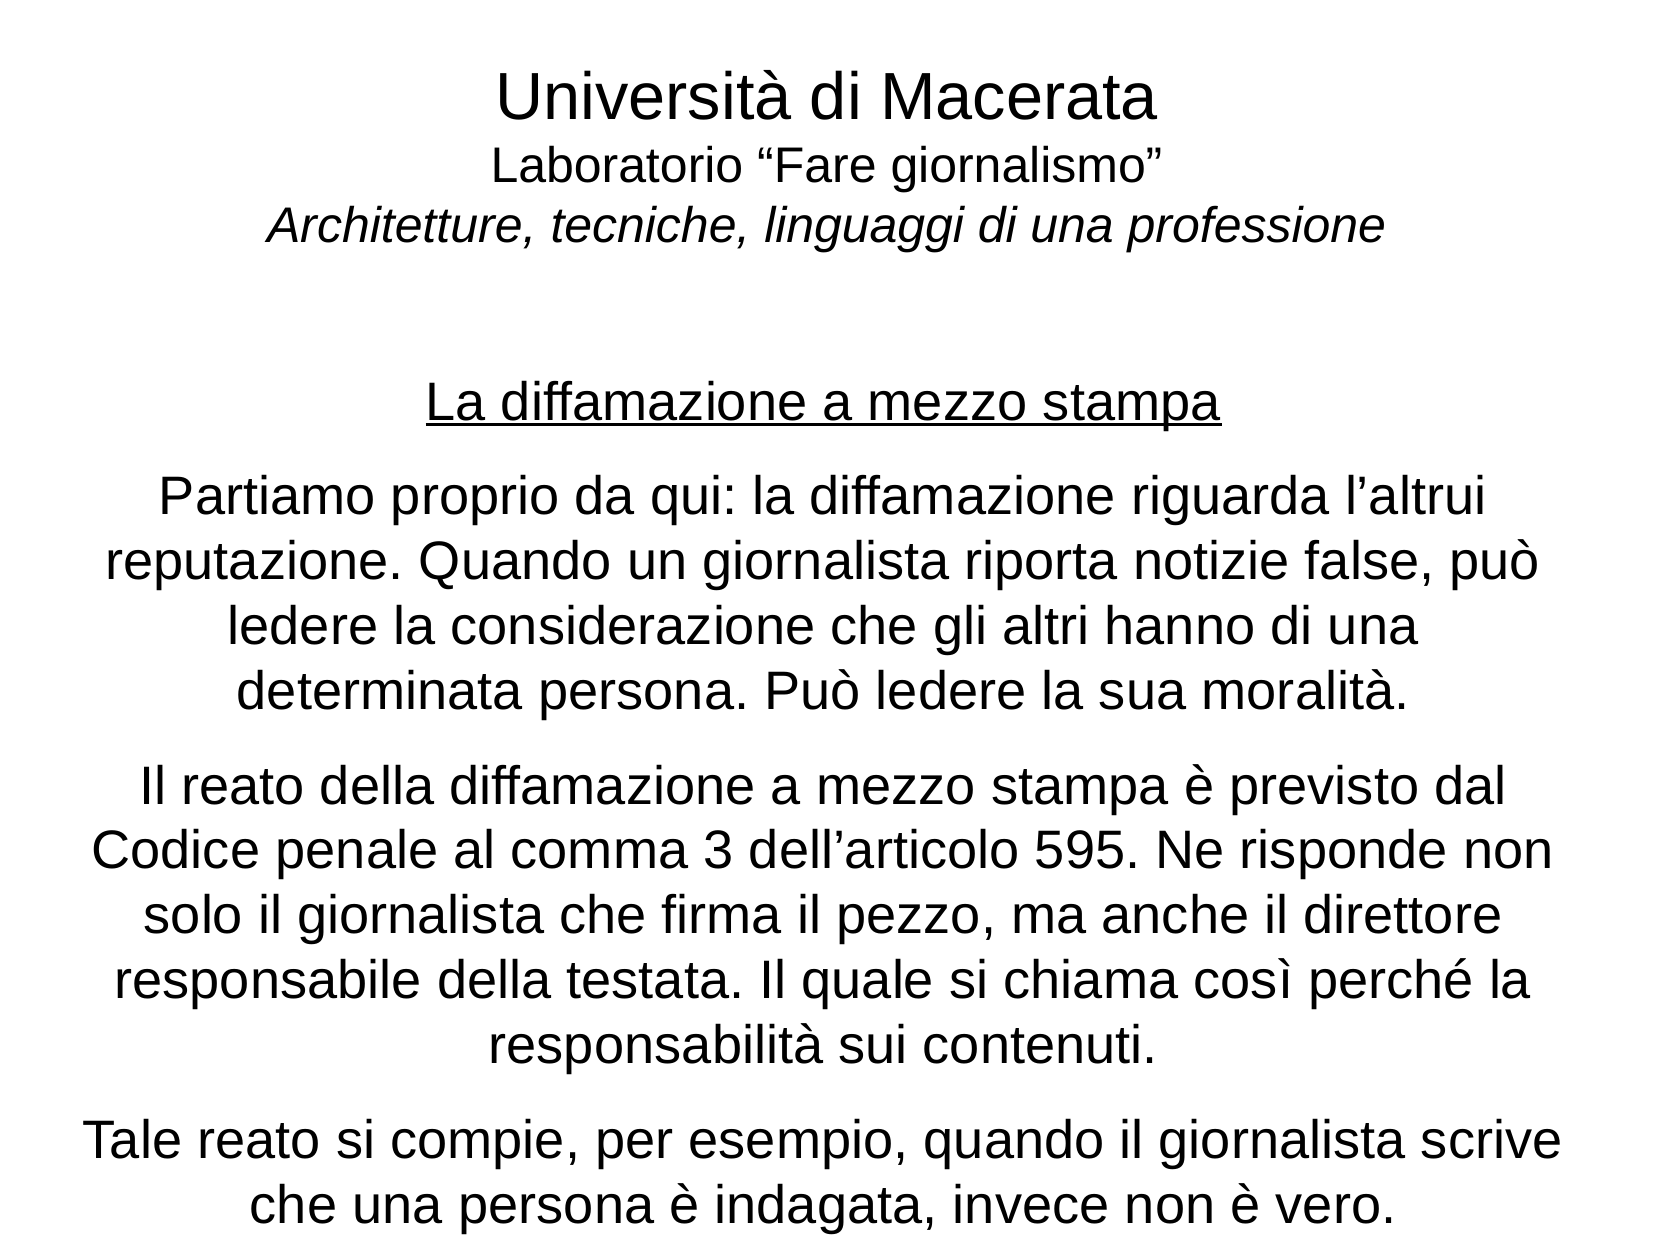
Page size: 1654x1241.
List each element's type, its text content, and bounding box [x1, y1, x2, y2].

subtitle La diffamazione a mezzo stampa Partiamo proprio da qui: la diffamazione riguarda l’altrui reputazione. Quando un giornalista riporta notizie false, può ledere la considerazione che gli altri hanno di una determinata persona. Può ledere la sua moralità. Il reato della diffamazione a mezzo stampa è previsto dal Codice penale al comma 3 dell’articolo 595. Ne risponde non solo il giornalista che firma il pezzo, ma anche il direttore responsabile della testata. Il quale si chiama così perché la responsabilità sui contenuti. Tale reato si compie, per esempio, quando il giornalista scrive che una persona è indagata, invece non è vero. [82, 291, 1571, 1235]
title Università di Macerata Laboratorio “Fare giornalismo” Architetture, tecniche, linguaggi di una professione [82, 49, 1571, 257]
